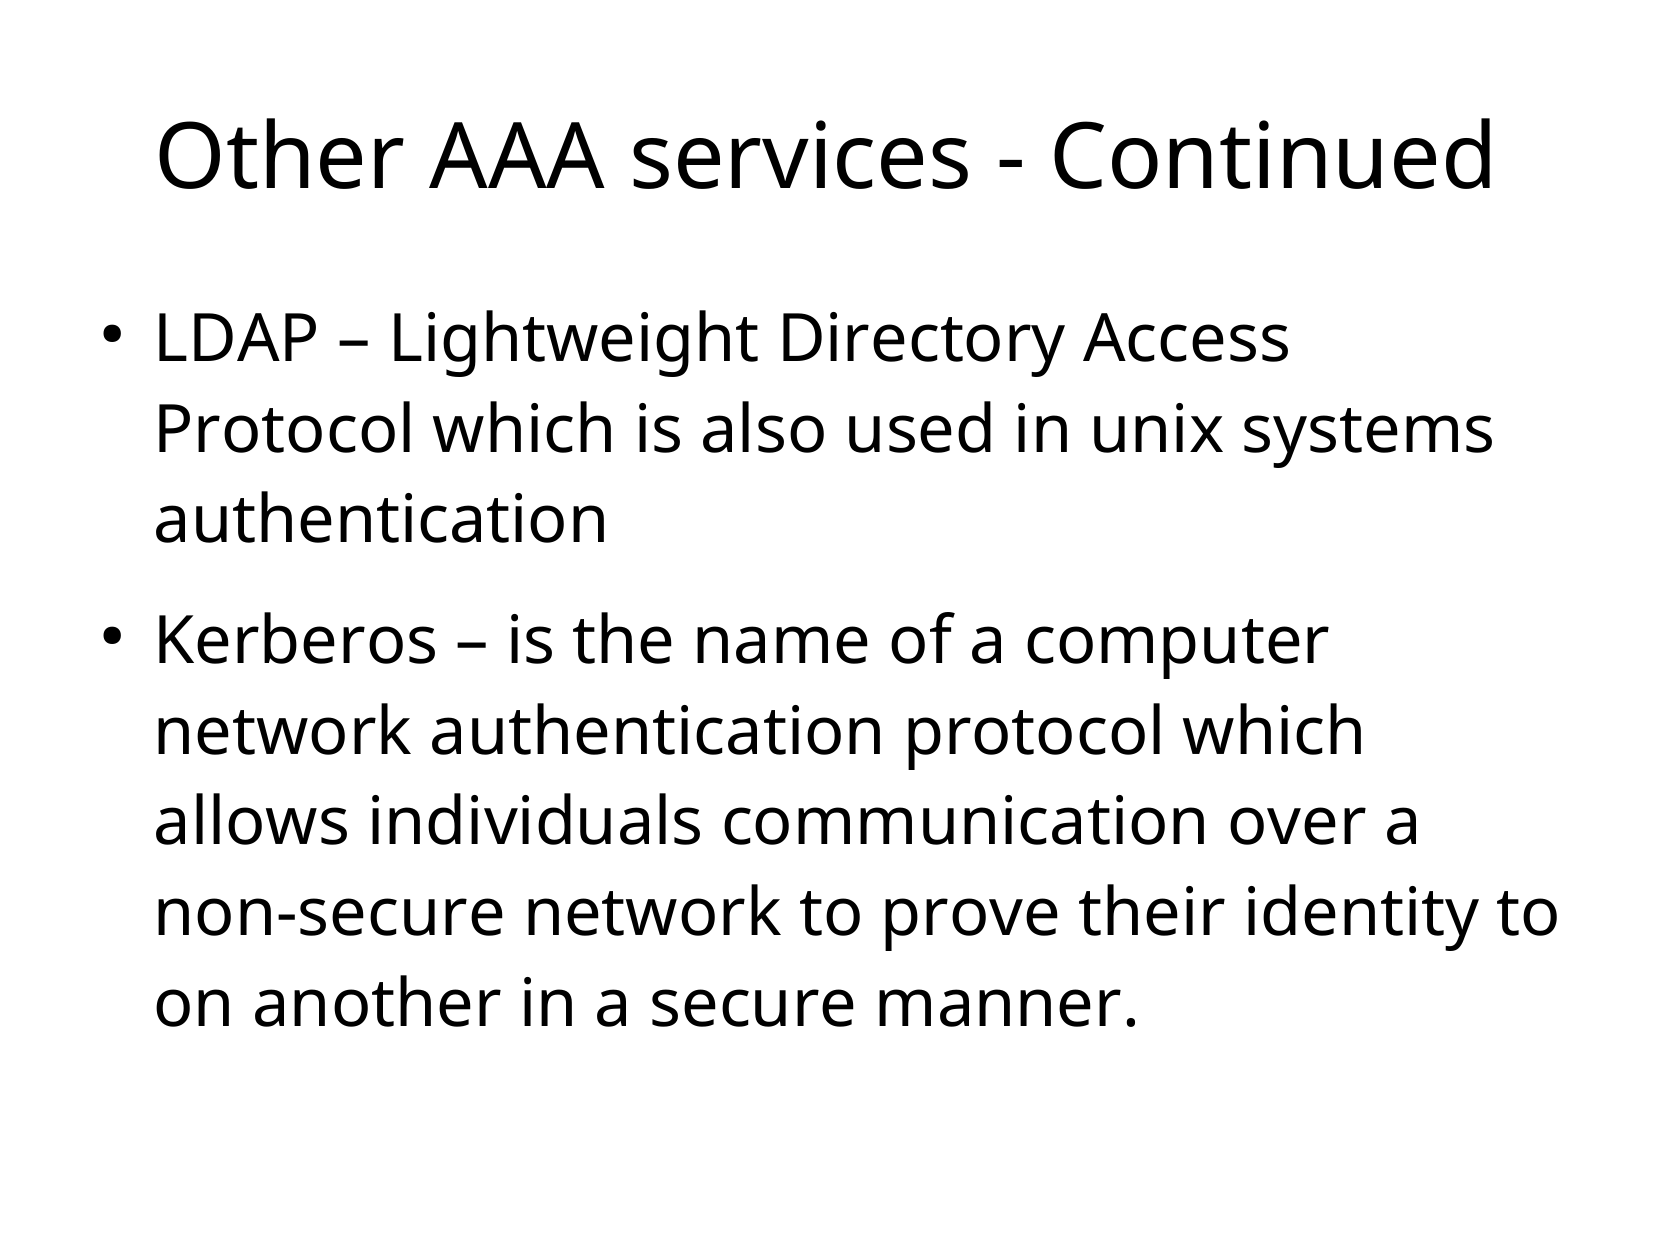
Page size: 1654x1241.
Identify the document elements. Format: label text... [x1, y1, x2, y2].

title Other AAA services - Continued [82, 56, 1571, 250]
list LDAP – Lightweight Directory Access Protocol which is also used in unix systems authentication Kerberos – is the name of a computer network authentication protocol which allows individuals communication over a non-secure network to prove their identity to on another in a secure manner. [82, 290, 1571, 1094]
